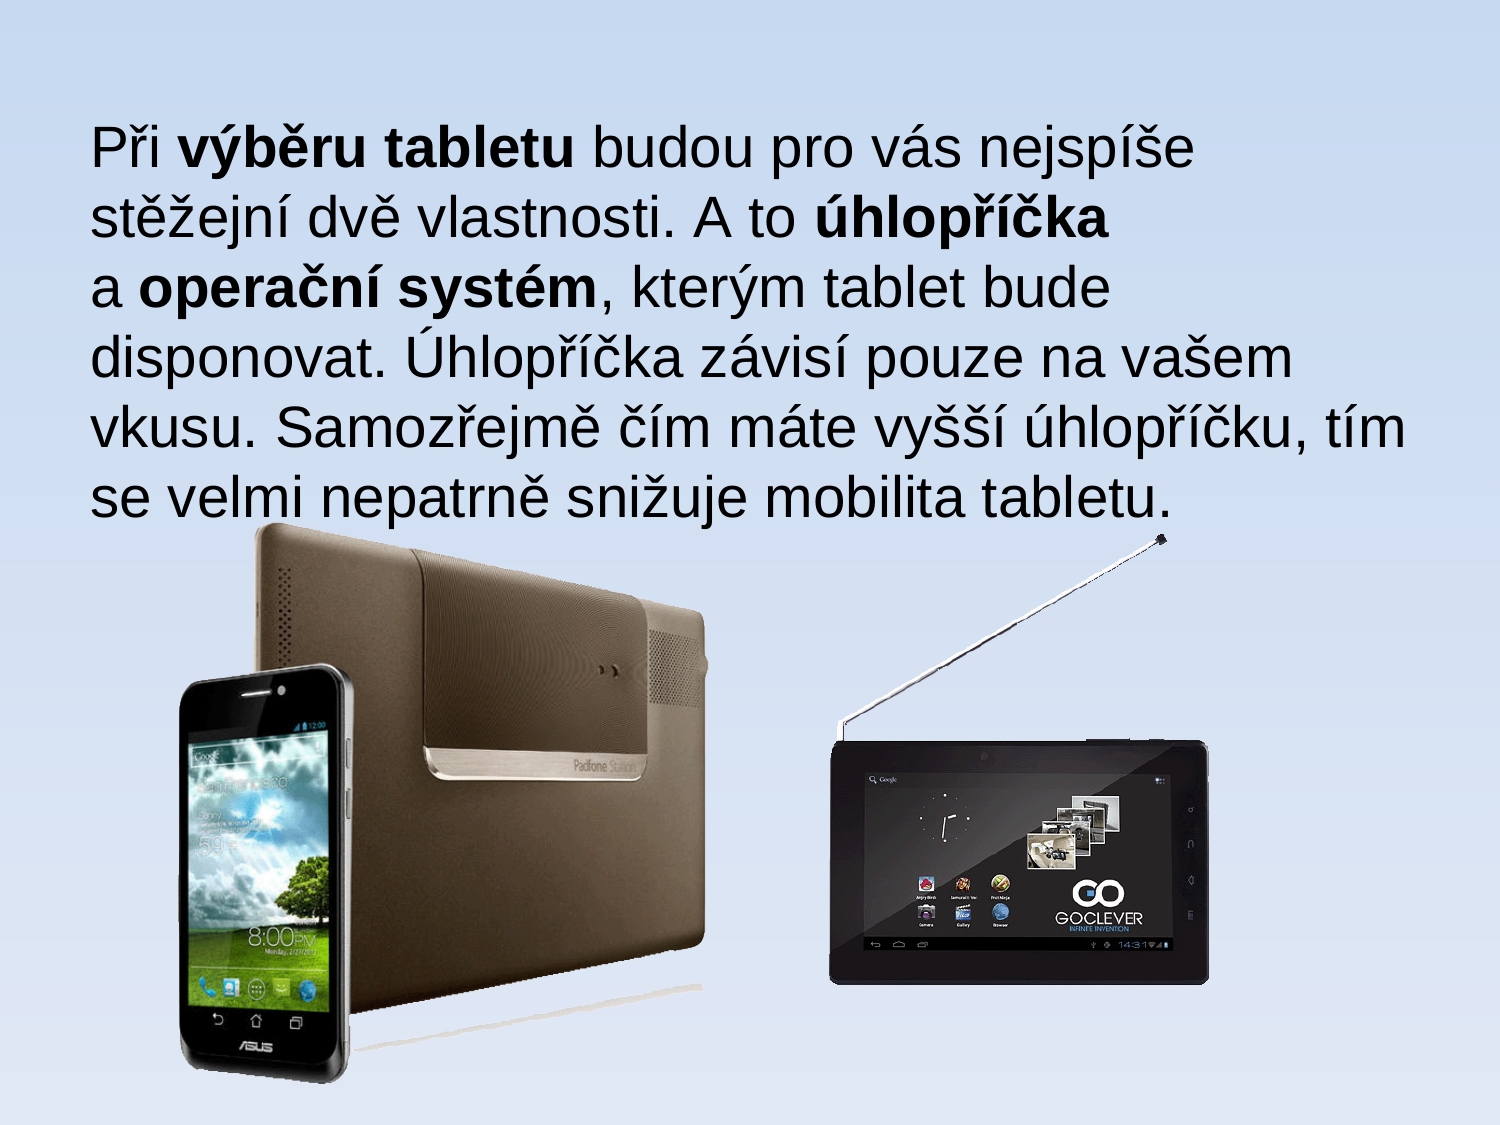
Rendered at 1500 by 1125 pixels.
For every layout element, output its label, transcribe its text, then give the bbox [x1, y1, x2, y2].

picture [738, 551, 1301, 1043]
picture [153, 551, 727, 1097]
list Při výběru tabletu budou pro vás nejspíše stěžejní dvě vlastnosti. A to úhlopříčka a operační systém, kterým tablet bude disponovat. Úhlopříčka závisí pouze na vašem vkusu. Samozřejmě čím máte vyšší úhlopříčku, tím se velmi nepatrně snižuje mobilita tabletu. [75, 101, 1426, 551]
